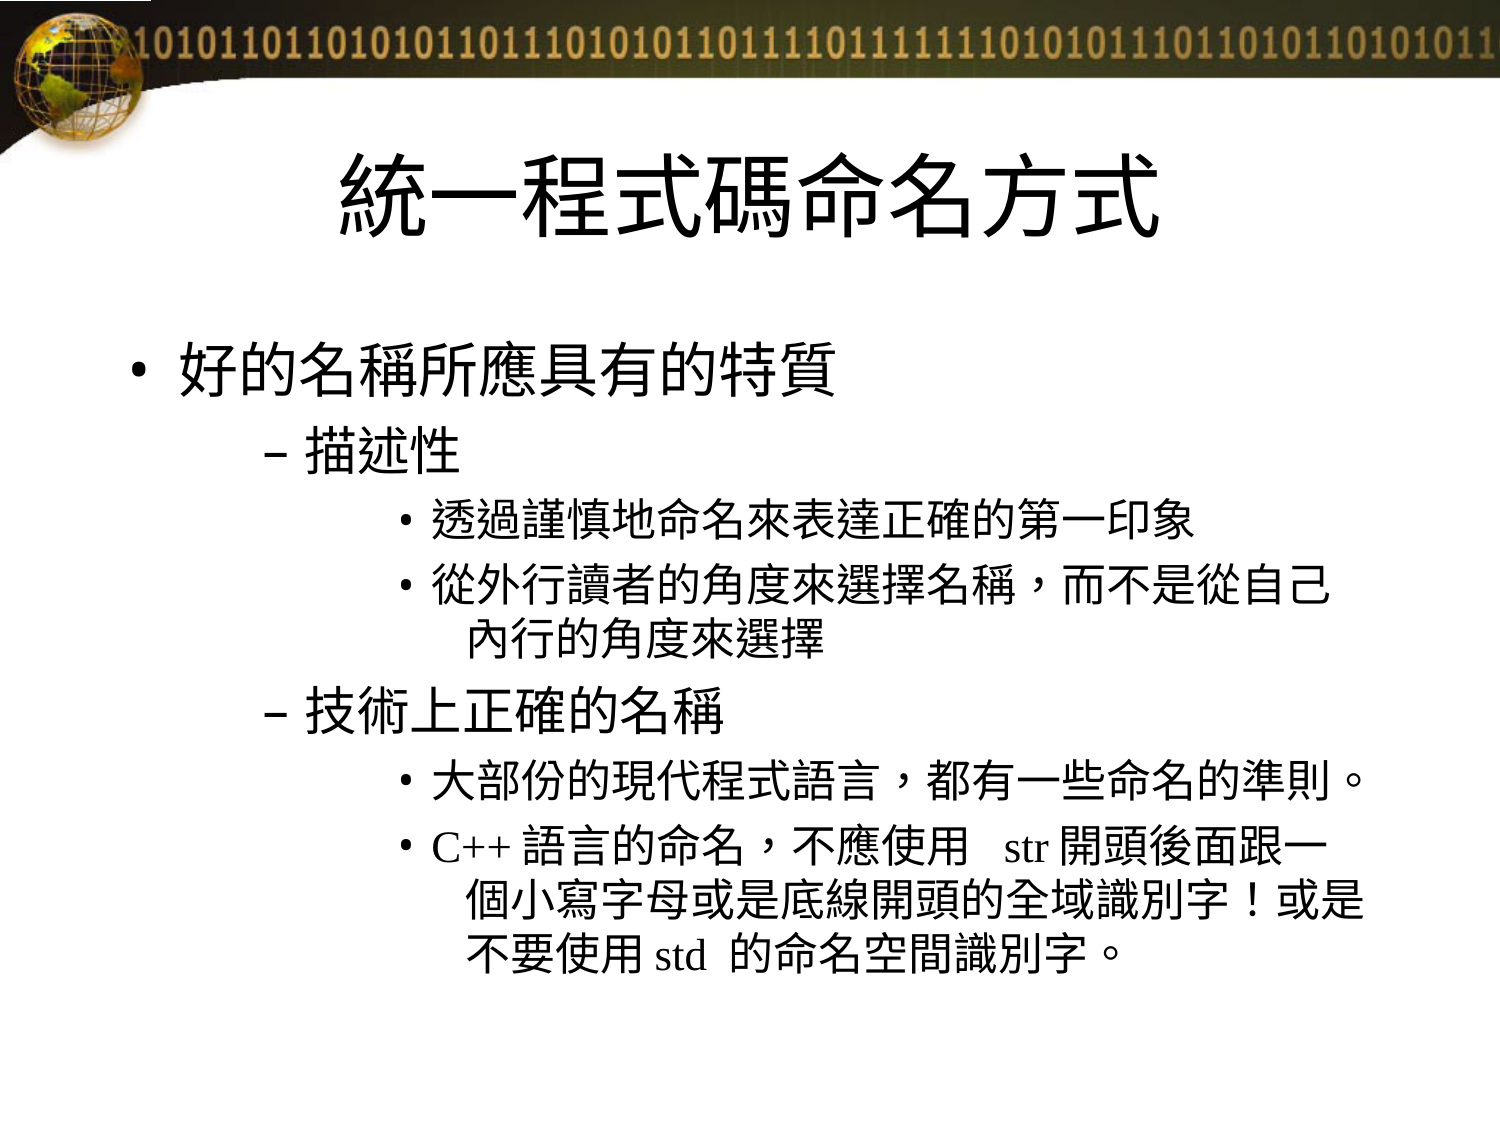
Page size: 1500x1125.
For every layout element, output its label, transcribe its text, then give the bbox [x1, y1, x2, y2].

list 好的名稱所應具有的特質 描述性 透過謹慎地命名來表達正確的第一印象 從外行讀者的角度來選擇名稱，而不是從自己內行的角度來選擇 技術上正確的名稱 大部份的現代程式語言，都有一些命名的準則。 C++語言的命名，不應使用 str開頭後面跟一個小寫字母或是底線開頭的全域識別字！或是不要使用std 的命名空間識別字。 [112, 324, 1388, 1000]
title 統一程式碼命名方式 [112, 99, 1388, 288]
